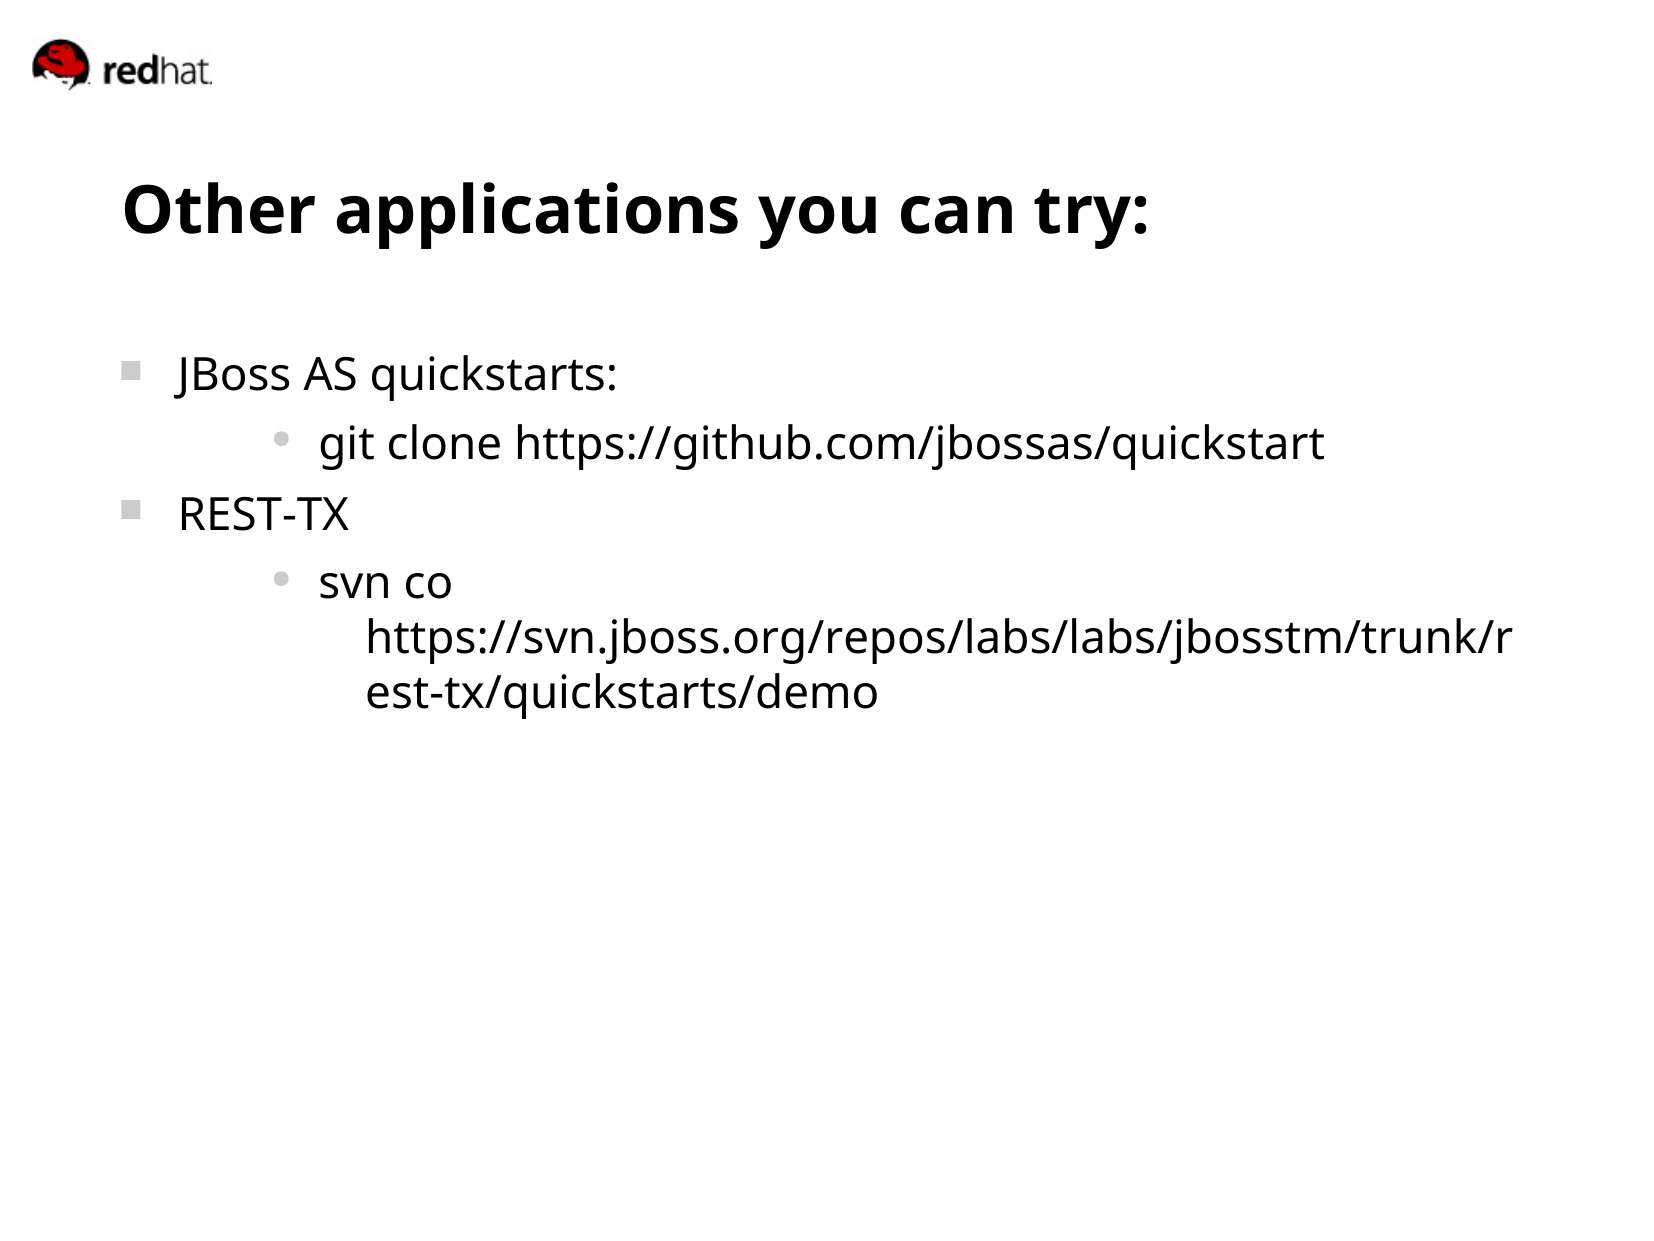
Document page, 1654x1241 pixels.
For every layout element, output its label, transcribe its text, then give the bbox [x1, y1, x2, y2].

title Other applications you can try: [121, 102, 1534, 310]
list JBoss AS quickstarts: git clone https://github.com/jbossas/quickstart REST-TX svn co https://svn.jboss.org/repos/labs/labs/jbosstm/trunk/rest-tx/quickstarts/demo [121, 344, 1534, 1127]
